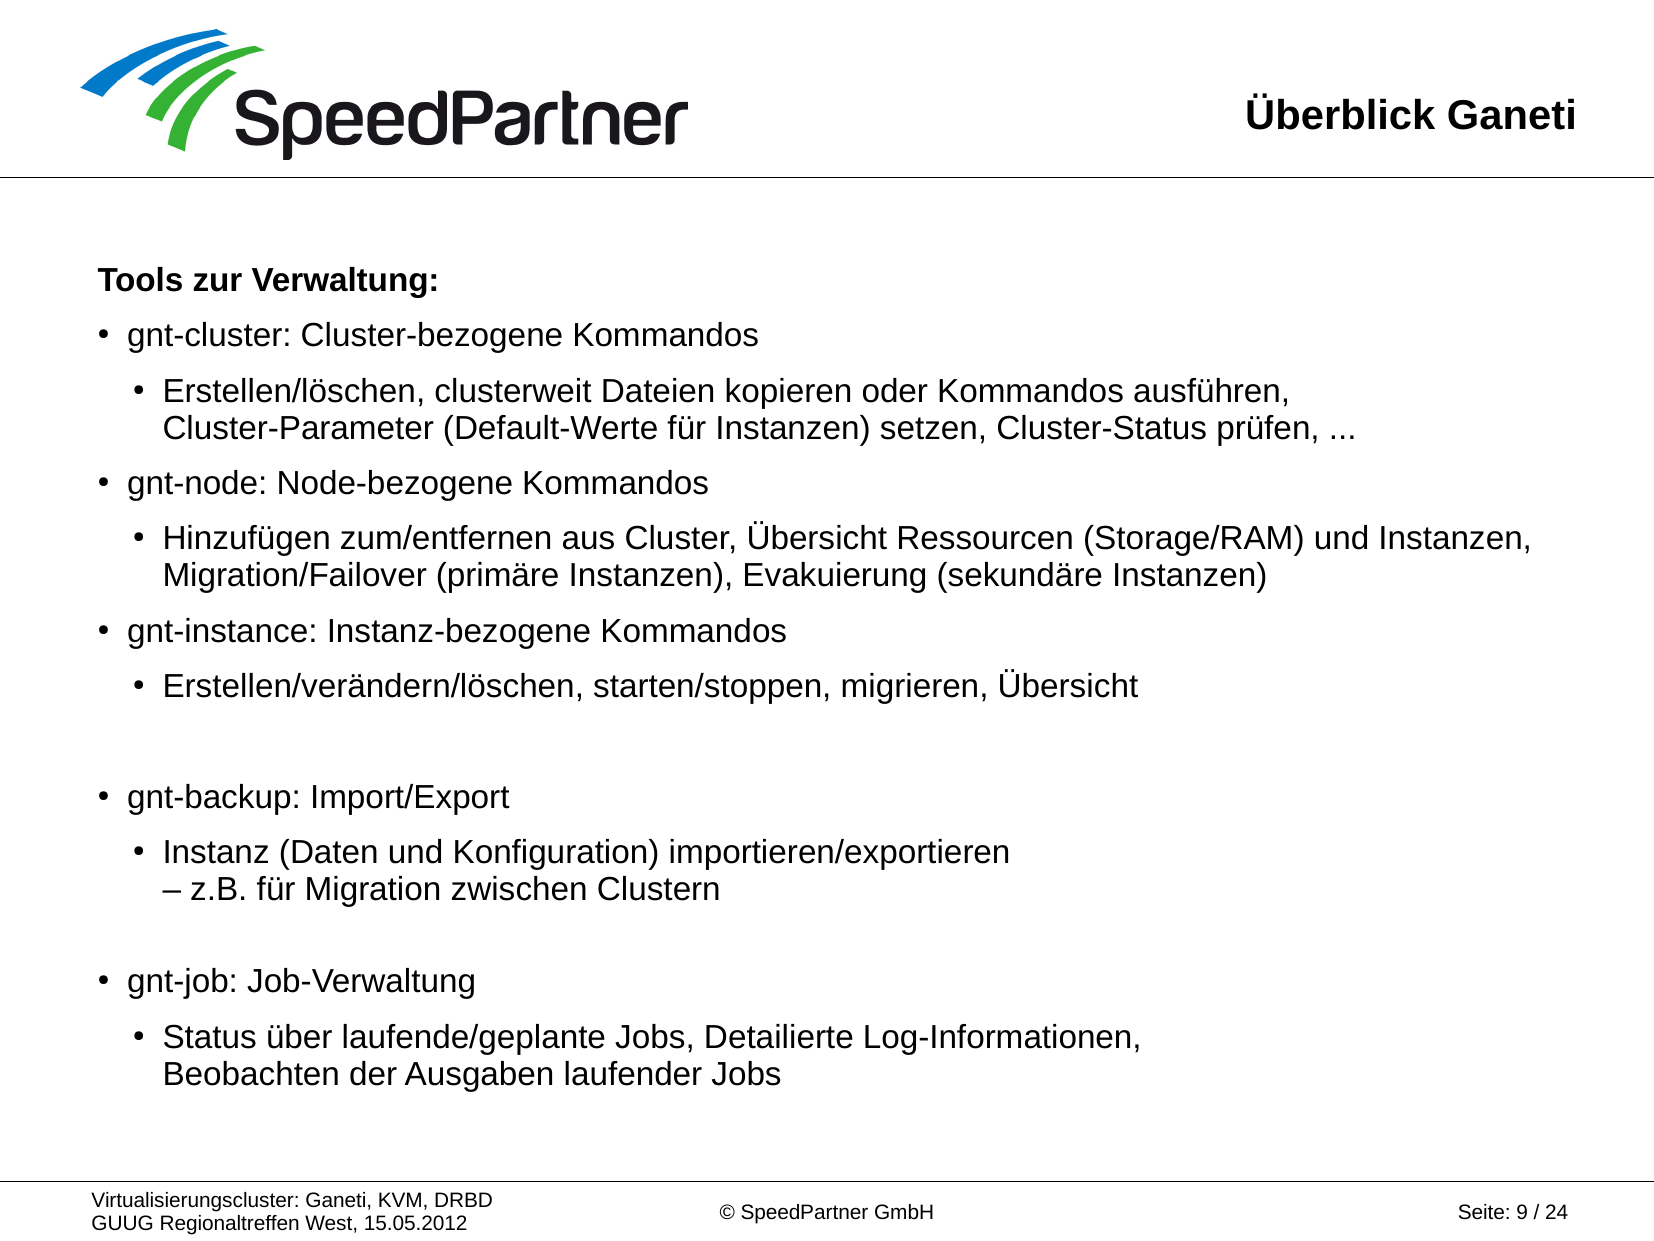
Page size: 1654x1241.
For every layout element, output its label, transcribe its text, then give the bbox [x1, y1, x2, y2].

text_box Tools zur Verwaltung: gnt-cluster: Cluster-bezogene Kommandos Erstellen/löschen, clusterweit Dateien kopieren oder Kommandos ausführen, Cluster-Parameter (Default-Werte für Instanzen) setzen, Cluster-Status prüfen, ... gnt-node: Node-bezogene Kommandos Hinzufügen zum/entfernen aus Cluster, Übersicht Ressourcen (Storage/RAM) und Instanzen, Migration/Failover (primäre Instanzen), Evakuierung (sekundäre Instanzen) gnt-instance: Instanz-bezogene Kommandos Erstellen/verändern/löschen, starten/stoppen, migrieren, Übersicht gnt-backup: Import/Export Instanz (Daten und Konfiguration) importieren/exportieren – z.B. für Migration zwischen Clustern gnt-job: Job-Verwaltung Status über laufende/geplante Jobs, Detailierte Log-Informationen, Beobachten der Ausgaben laufender Jobs [82, 254, 1565, 1177]
picture [80, 29, 688, 160]
title Überblick Ganeti [590, 70, 1577, 160]
